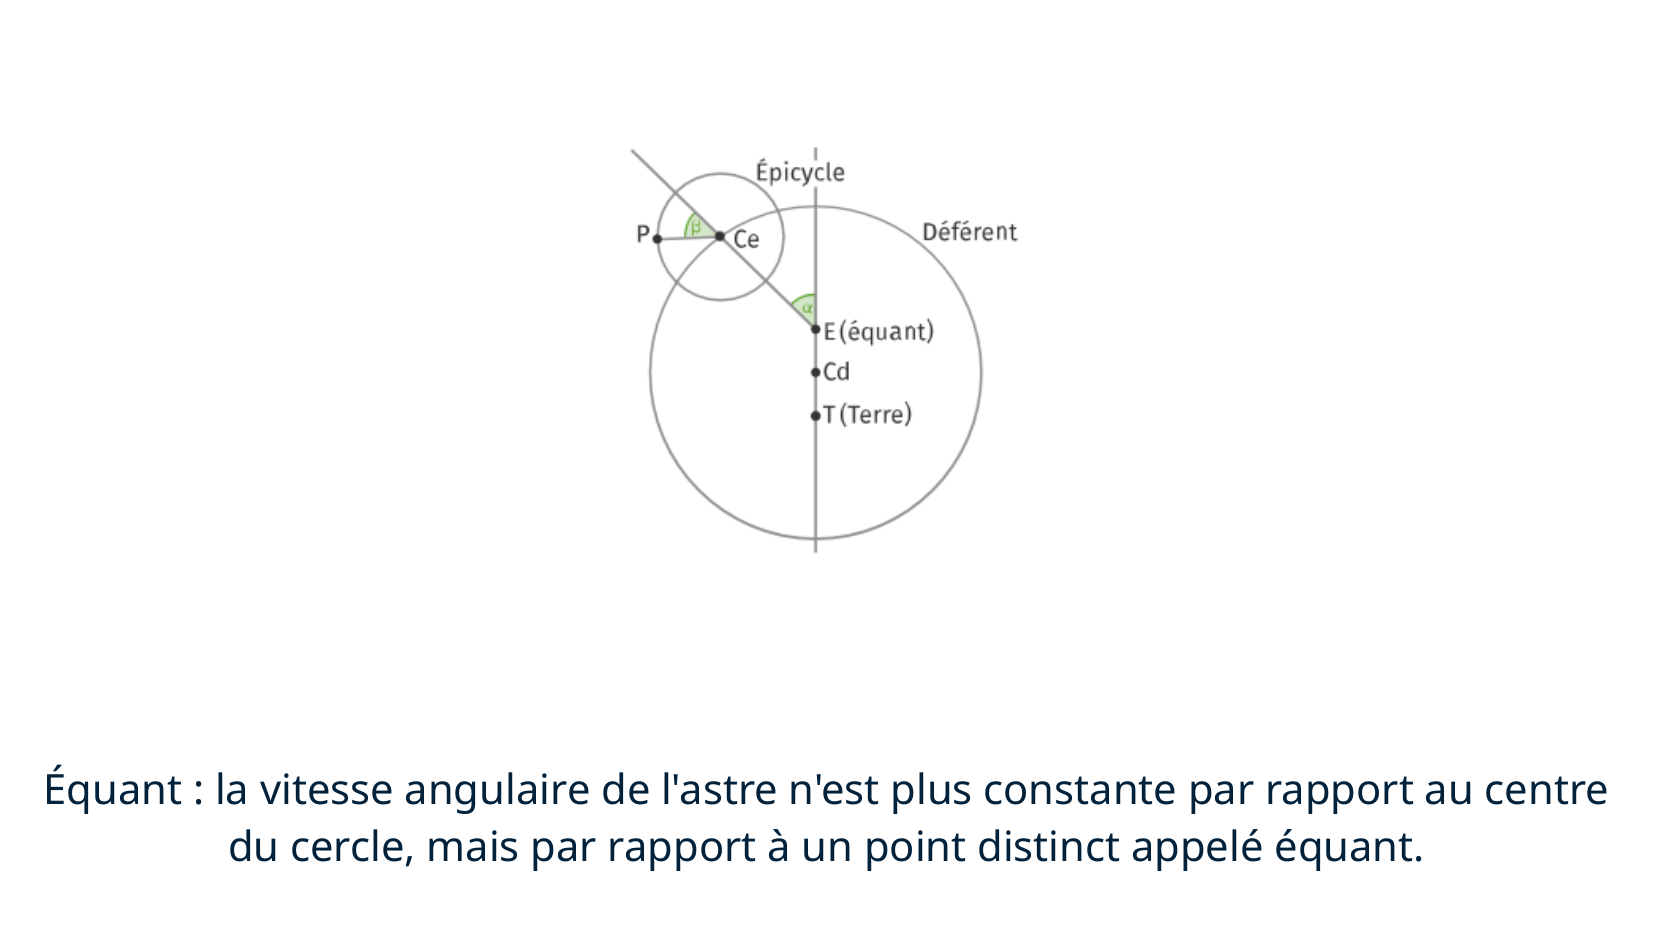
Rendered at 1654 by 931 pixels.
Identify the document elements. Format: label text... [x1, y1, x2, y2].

picture [618, 147, 1034, 563]
subtitle Équant : la vitesse angulaire de l'astre n'est plus constante par rapport au centre du cercle, mais par rapport à un point distinct appelé équant. [29, 738, 1625, 895]
